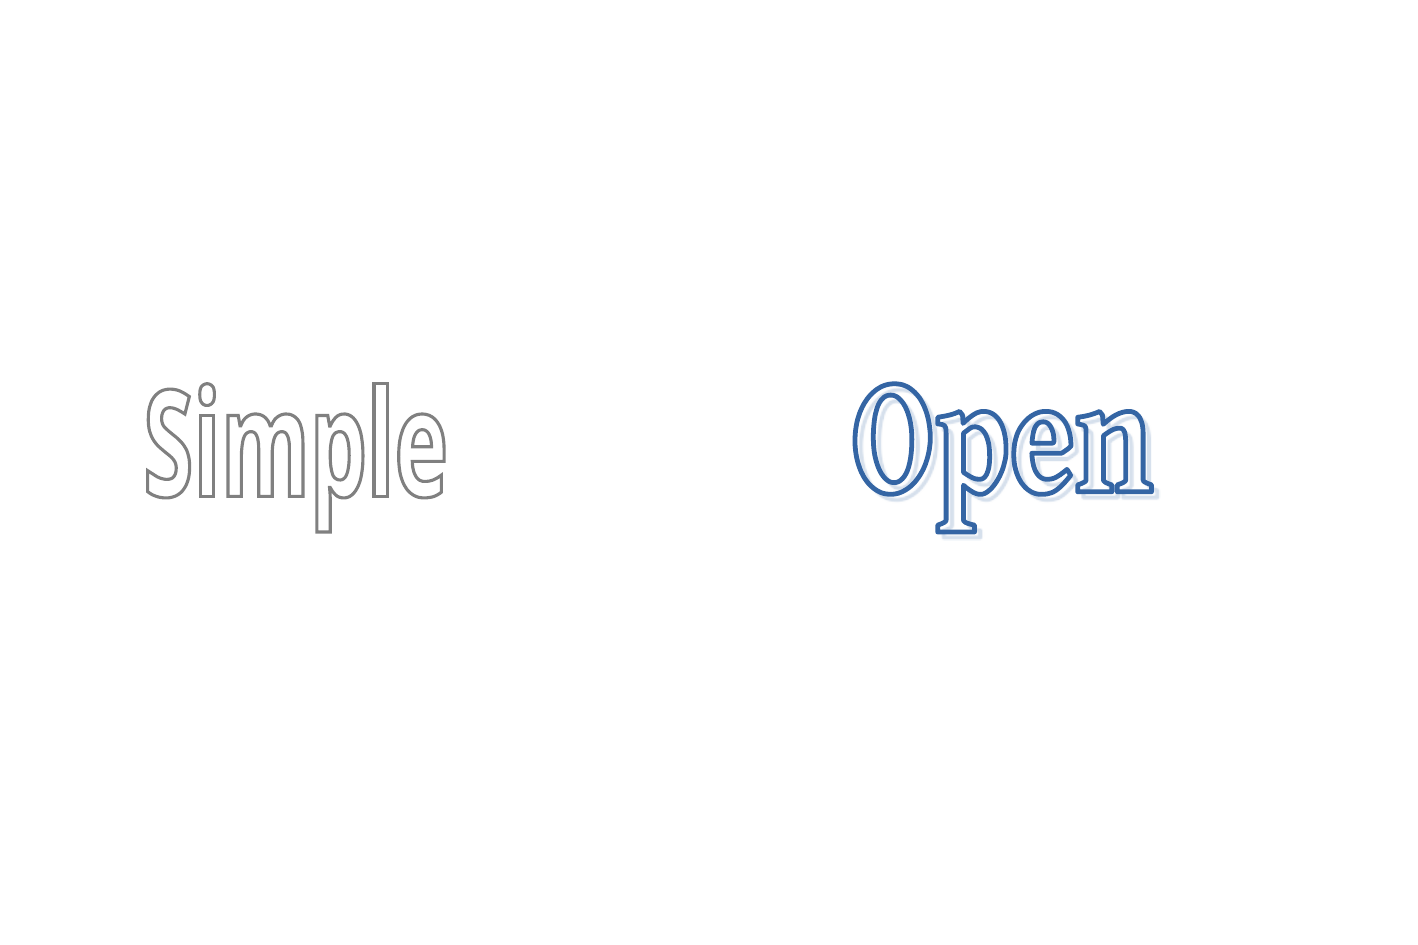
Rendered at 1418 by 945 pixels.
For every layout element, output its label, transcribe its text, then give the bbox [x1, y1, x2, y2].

text_box Open [1077, 411, 1152, 492]
text_box Simple [316, 414, 363, 533]
text_box Simple [147, 389, 190, 498]
text_box Simple [227, 414, 303, 497]
text_box Simple [200, 415, 214, 497]
text_box Simple [374, 383, 388, 497]
text_box Simple [398, 414, 445, 498]
text_box Simple [199, 383, 215, 406]
text_box Open [937, 411, 1007, 533]
text_box Open [1013, 411, 1071, 495]
text_box Open [855, 383, 931, 495]
